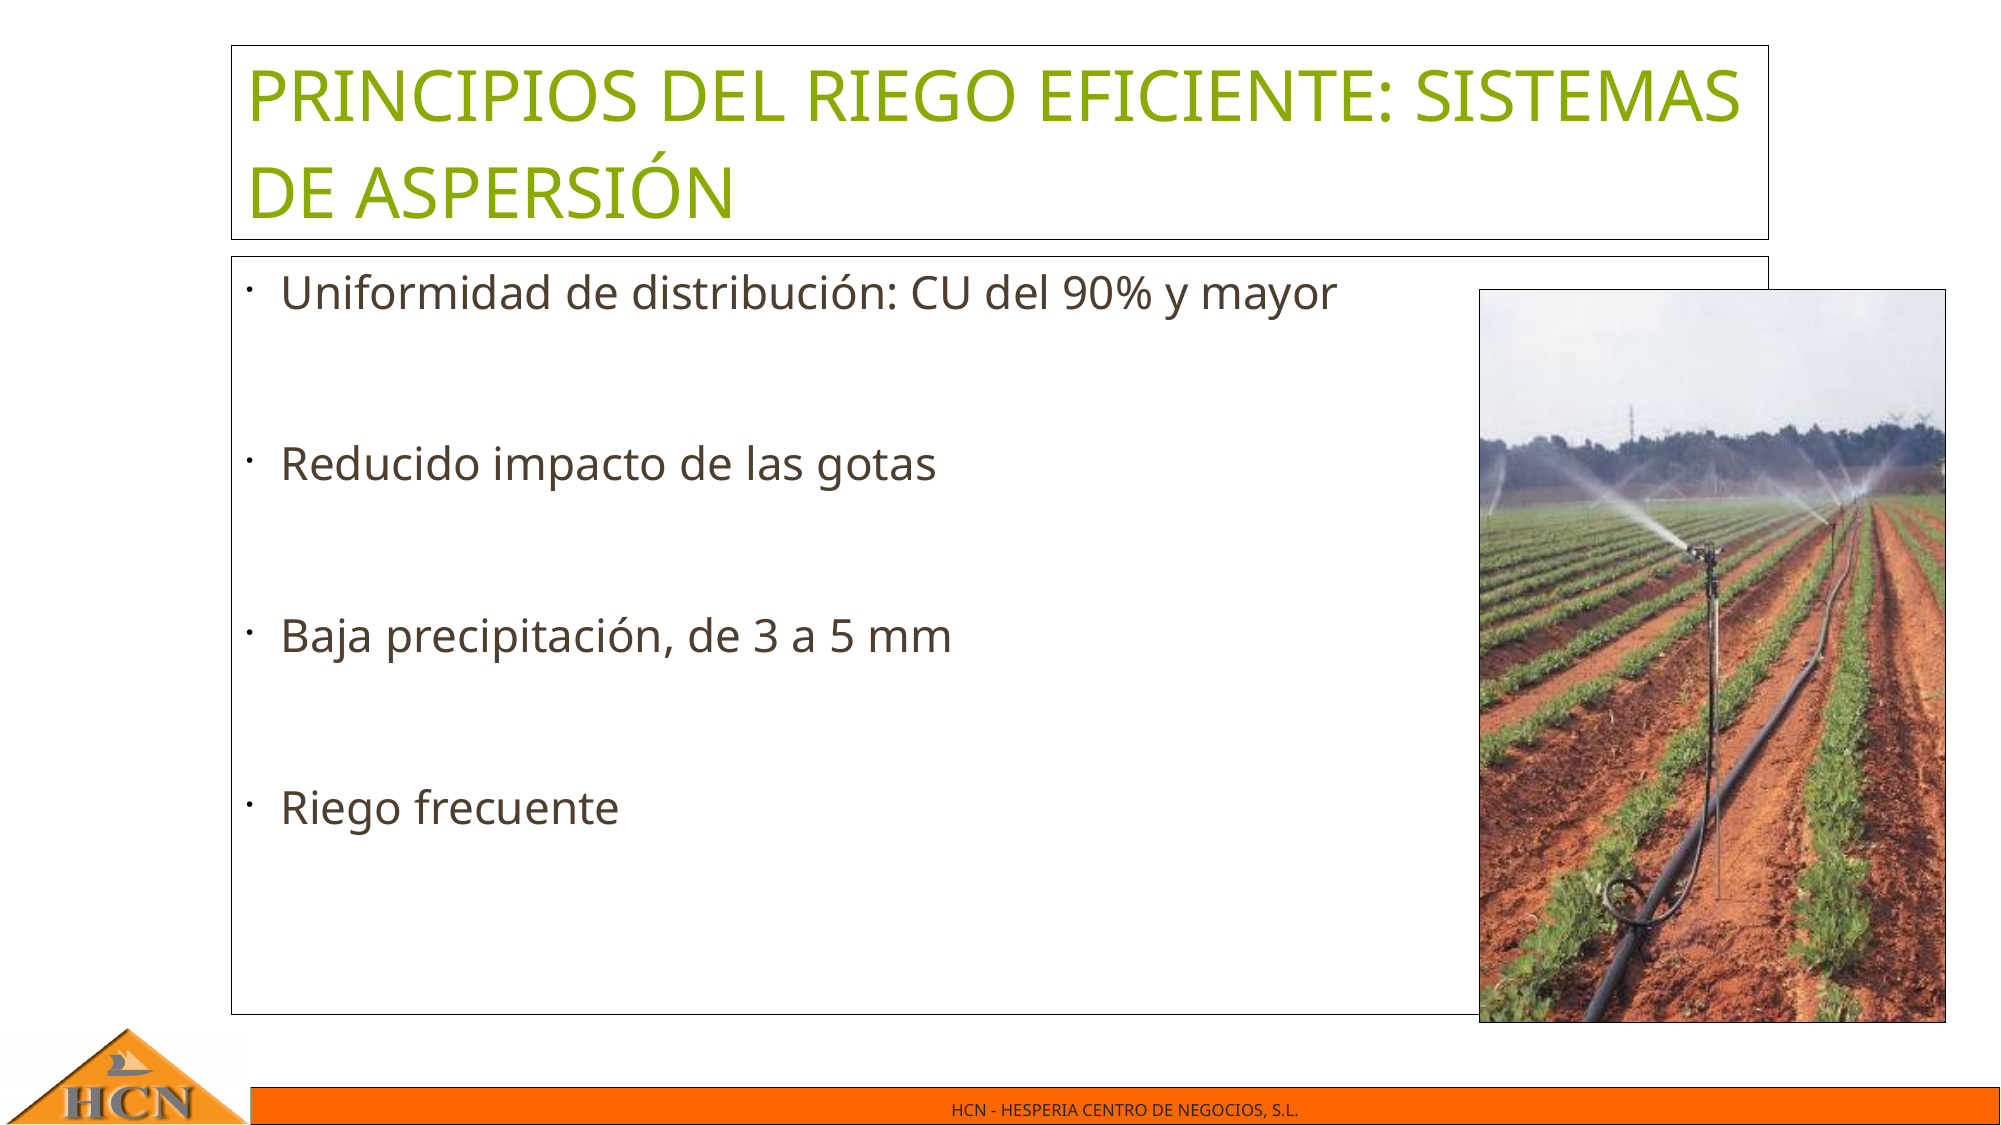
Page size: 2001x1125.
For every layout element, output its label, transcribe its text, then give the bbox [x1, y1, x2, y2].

list Uniformidad de distribución: CU del 90% y mayor Reducido impacto de las gotas Baja precipitación, de 3 a 5 mm Riego frecuente [231, 256, 1769, 1015]
picture [1479, 289, 1946, 1023]
picture [0, 1025, 251, 1125]
text_box HCN - HESPERIA CENTRO DE NEGOCIOS, S.L. [251, 1087, 2000, 1125]
title PRINCIPIOS DEL RIEGO EFICIENTE: SISTEMAS DE ASPERSIÓN [231, 45, 1769, 240]
